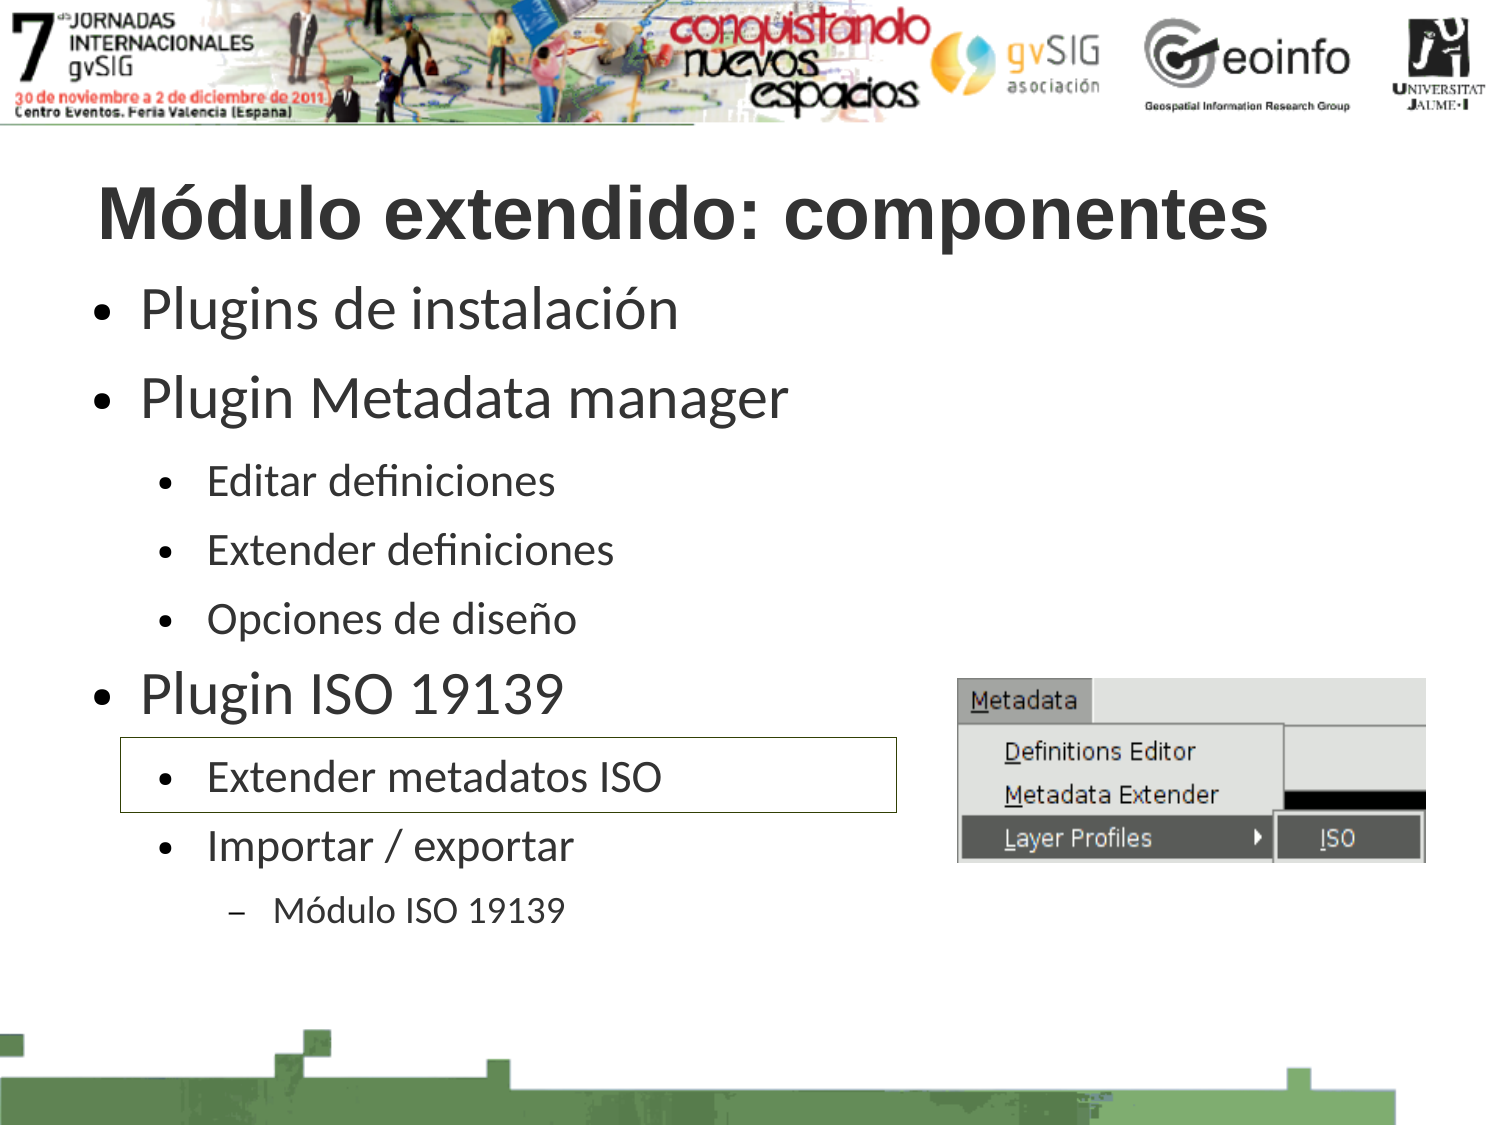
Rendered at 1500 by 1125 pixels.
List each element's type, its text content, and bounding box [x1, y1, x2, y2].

list Plugins de instalación Plugin Metadata manager Editar definiciones Extender definiciones Opciones de diseño Plugin ISO 19139 Extender metadatos ISO Importar / exportar Módulo ISO 19139 [75, 282, 1351, 938]
title Módulo extendido: componentes [97, 155, 1401, 273]
picture [0, 0, 1500, 1125]
